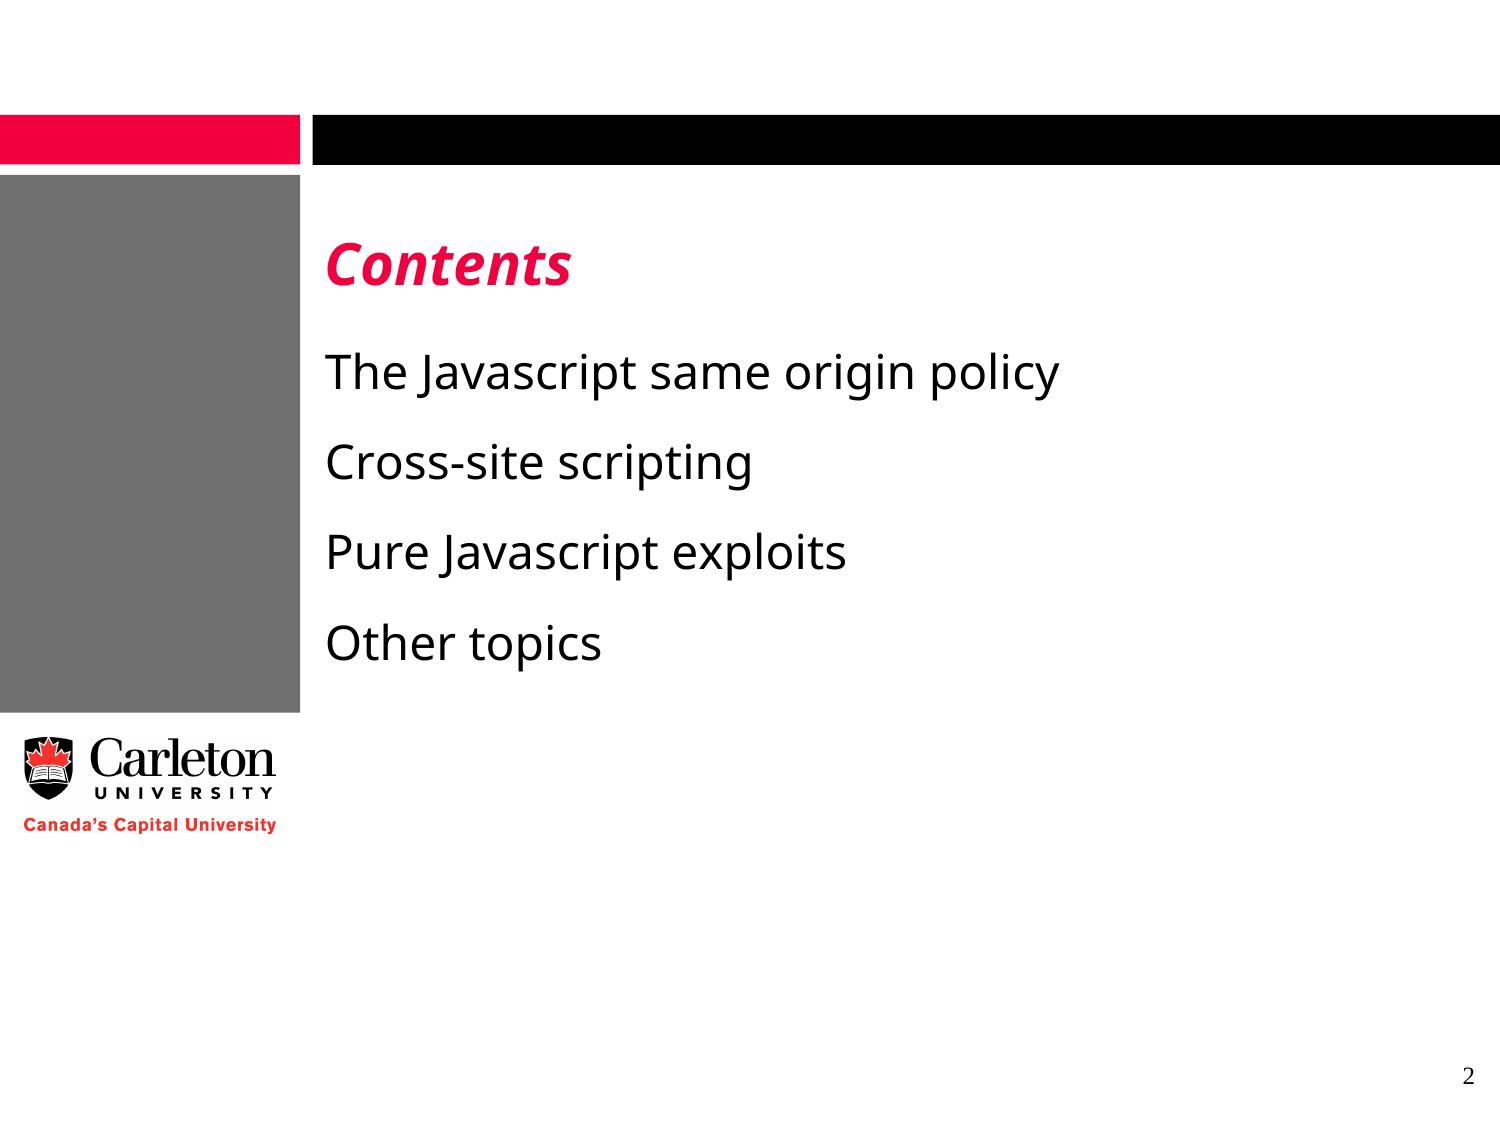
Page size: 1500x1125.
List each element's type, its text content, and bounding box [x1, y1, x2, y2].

title Contents [324, 194, 1450, 324]
picture [24, 737, 276, 834]
list The Javascript same origin policy Cross-site scripting Pure Javascript exploits Other topics [324, 324, 1450, 1036]
